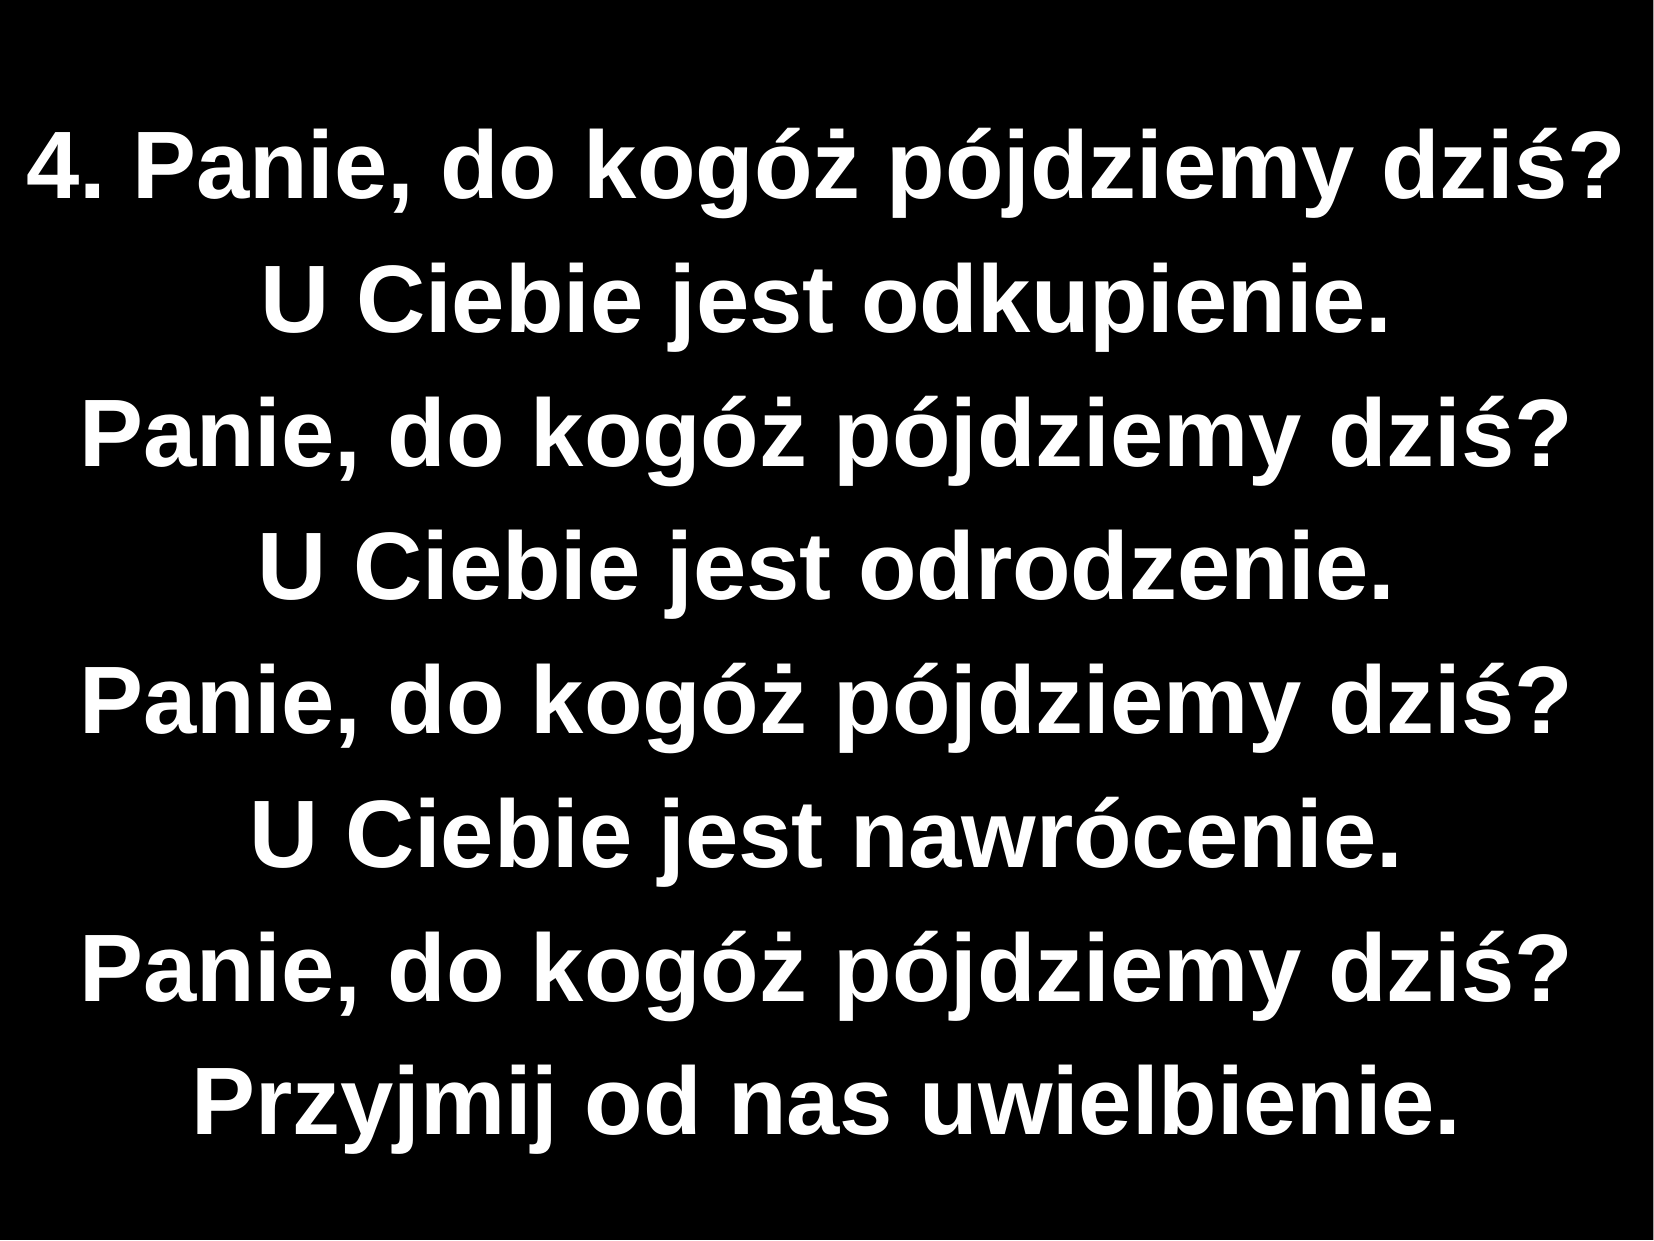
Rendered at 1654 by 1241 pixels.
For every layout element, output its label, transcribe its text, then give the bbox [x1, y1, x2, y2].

subtitle 4. Panie, do kogóż pójdziemy dziś? U Ciebie jest odkupienie. Panie, do kogóż pójdziemy dziś? U Ciebie jest odrodzenie. Panie, do kogóż pójdziemy dziś? U Ciebie jest nawrócenie. Panie, do kogóż pójdziemy dziś? Przyjmij od nas uwielbienie. [0, 0, 1654, 1241]
